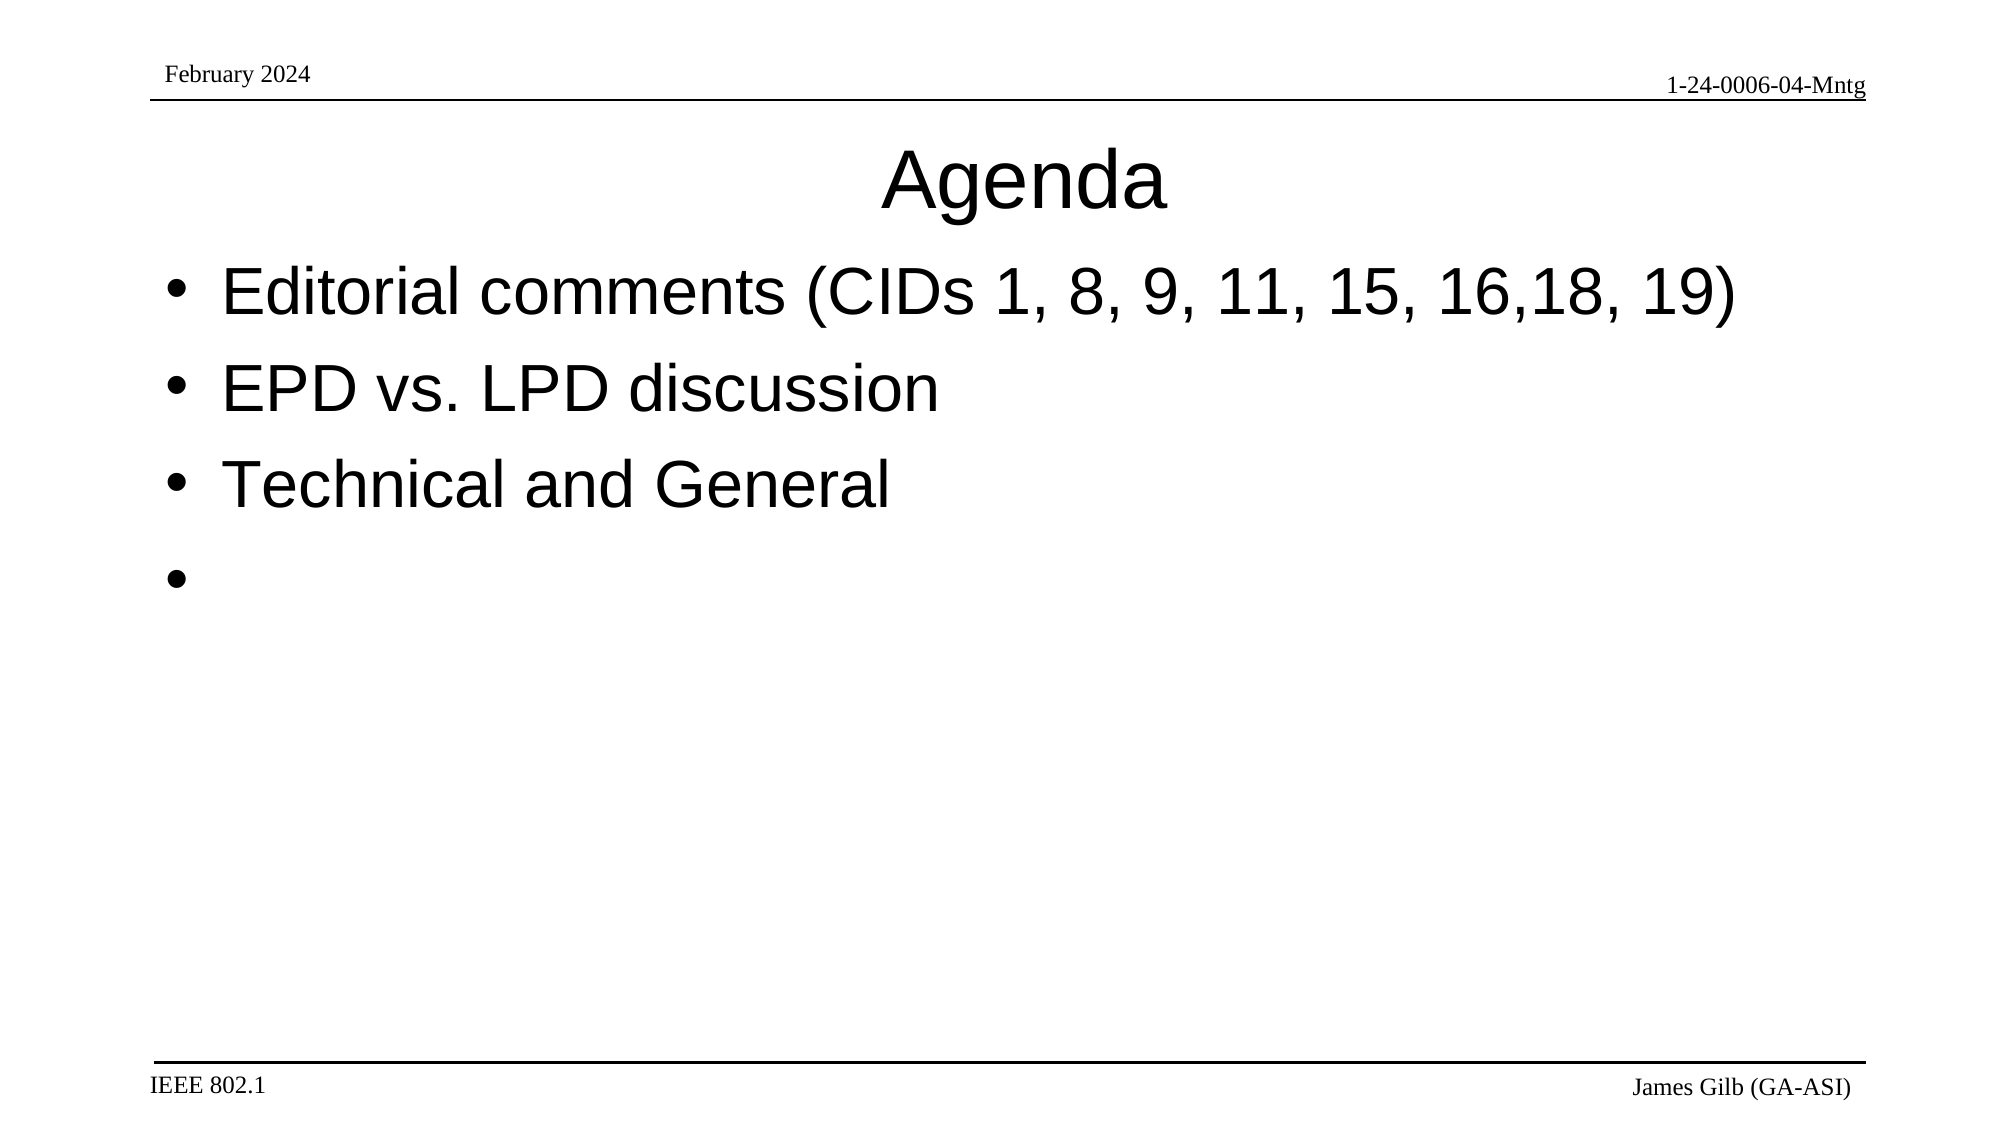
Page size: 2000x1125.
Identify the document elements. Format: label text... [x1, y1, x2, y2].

list Editorial comments (CIDs 1, 8, 9, 11, 15, 16,18, 19) EPD vs. LPD discussion Technical and General [149, 239, 1900, 1051]
title Agenda [149, 112, 1900, 238]
